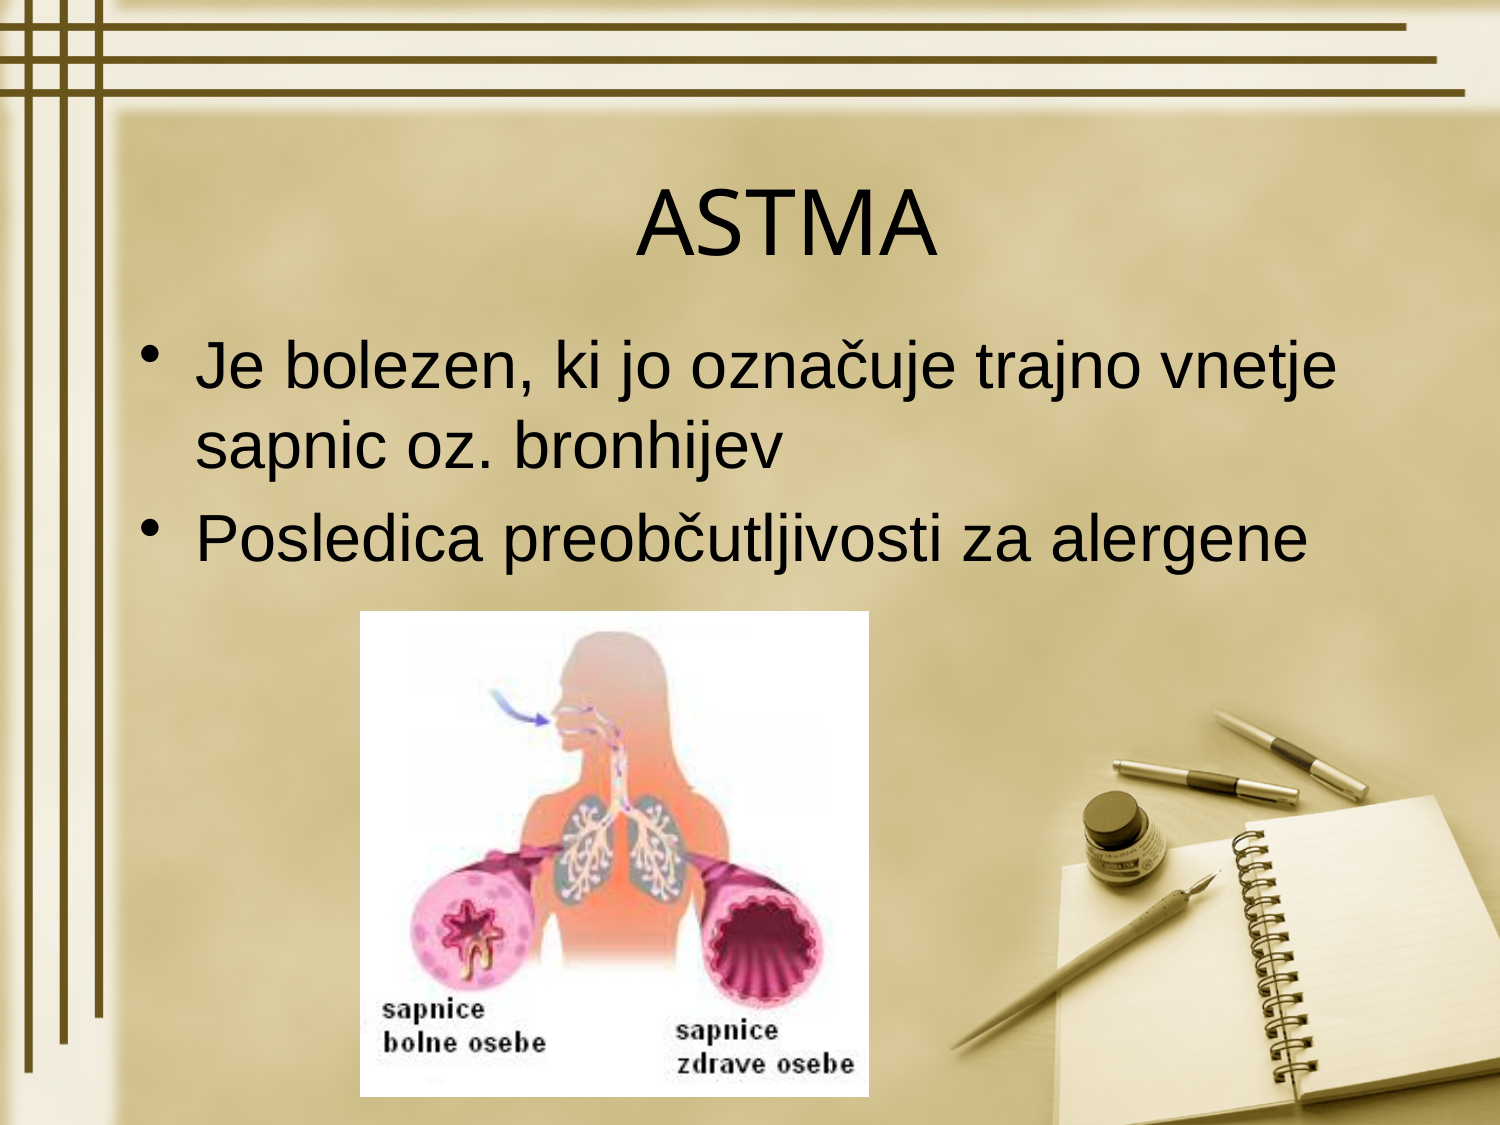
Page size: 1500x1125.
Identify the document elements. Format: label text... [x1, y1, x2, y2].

picture [0, 0, 1500, 1125]
title ASTMA [112, 125, 1463, 313]
list Je bolezen, ki jo označuje trajno vnetje sapnic oz. bronhijev Posledica preobčutljivosti za alergene [123, 314, 1412, 1057]
